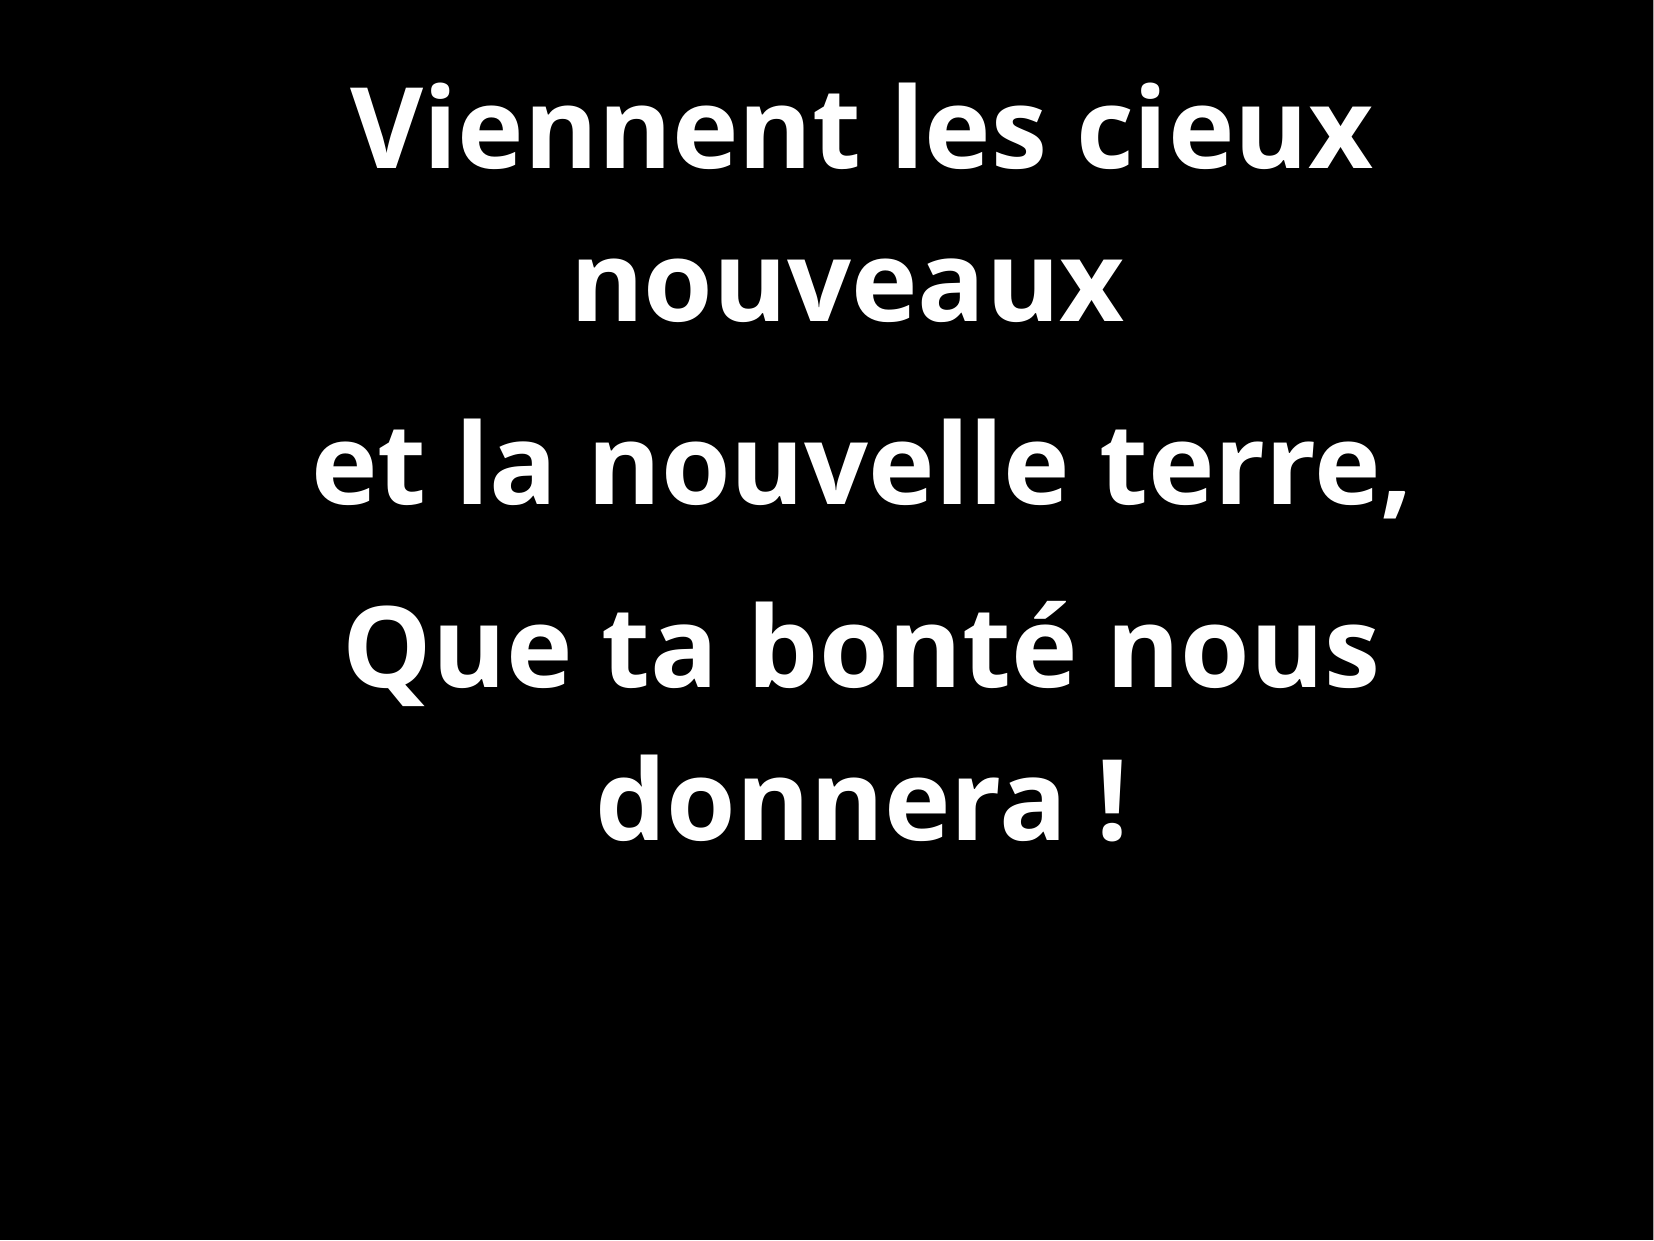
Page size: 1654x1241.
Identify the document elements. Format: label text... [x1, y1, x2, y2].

list Viennent les cieux nouveaux et la nouvelle terre, Que ta bonté nous donnera ! [59, 48, 1595, 768]
